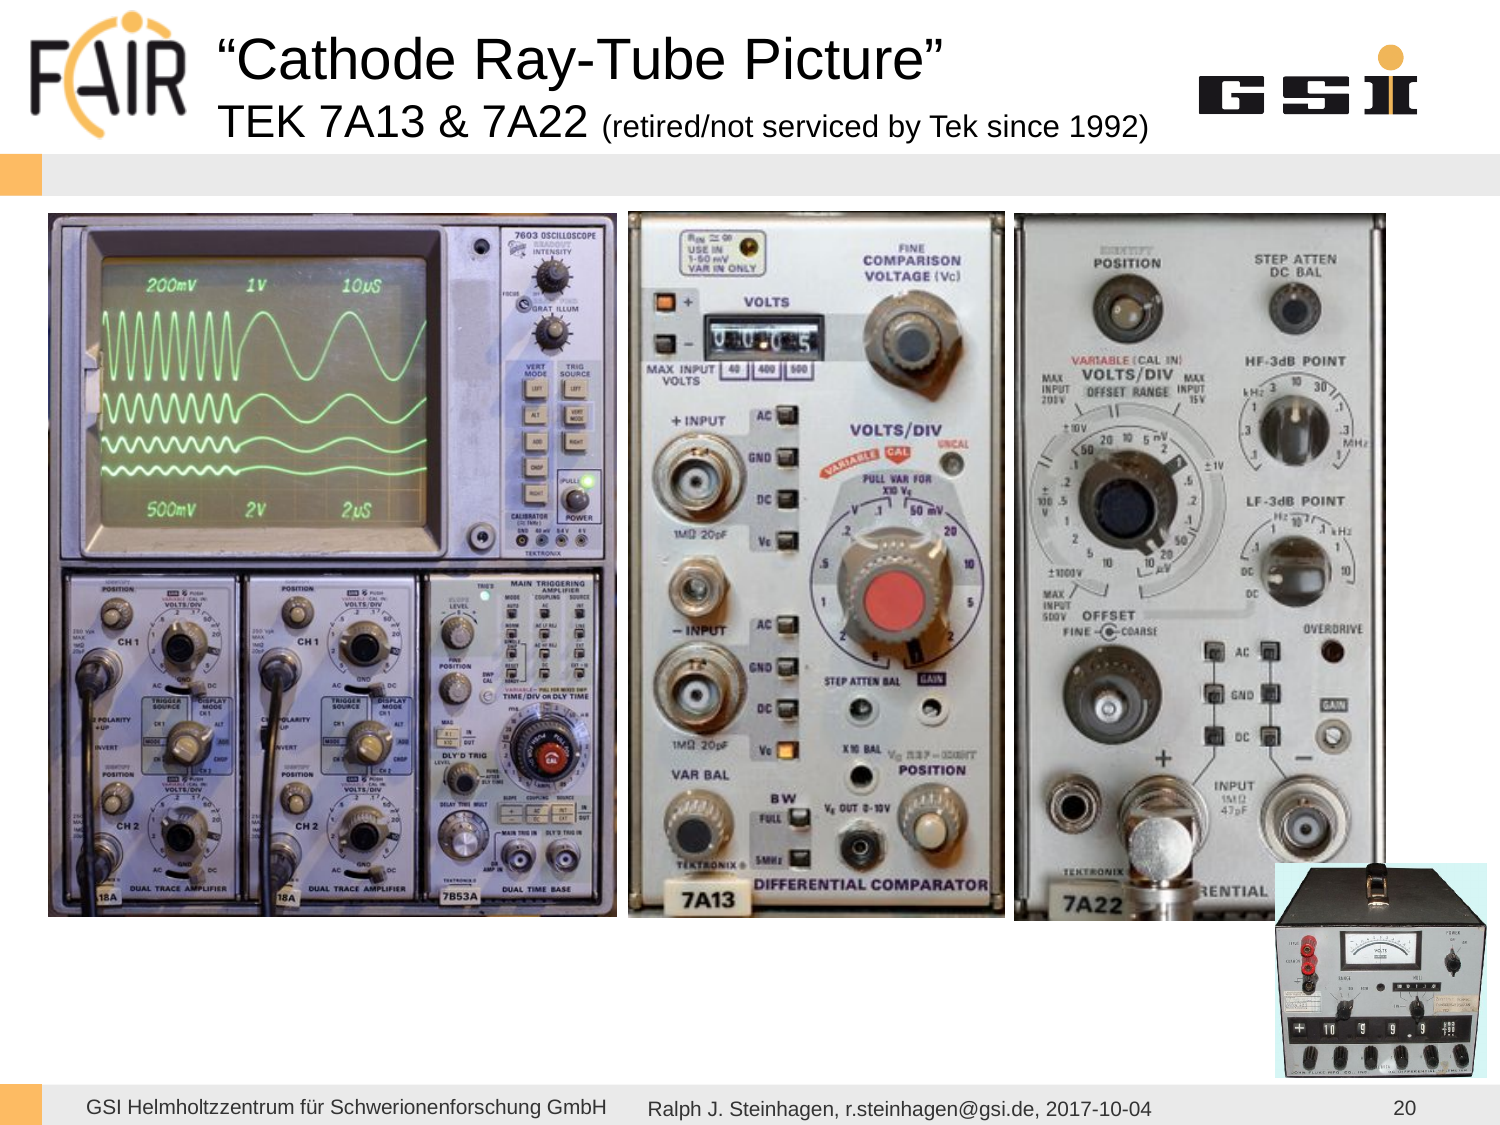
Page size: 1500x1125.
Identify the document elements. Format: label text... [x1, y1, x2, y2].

picture [1197, 42, 1419, 117]
picture [1014, 213, 1487, 1078]
title “Cathode Ray-Tube Picture” TEK 7A13 & 7A22 (retired/not serviced by Tek since 1992) [217, 20, 1180, 147]
picture [30, 9, 187, 141]
picture [48, 213, 617, 917]
picture [628, 211, 1005, 918]
